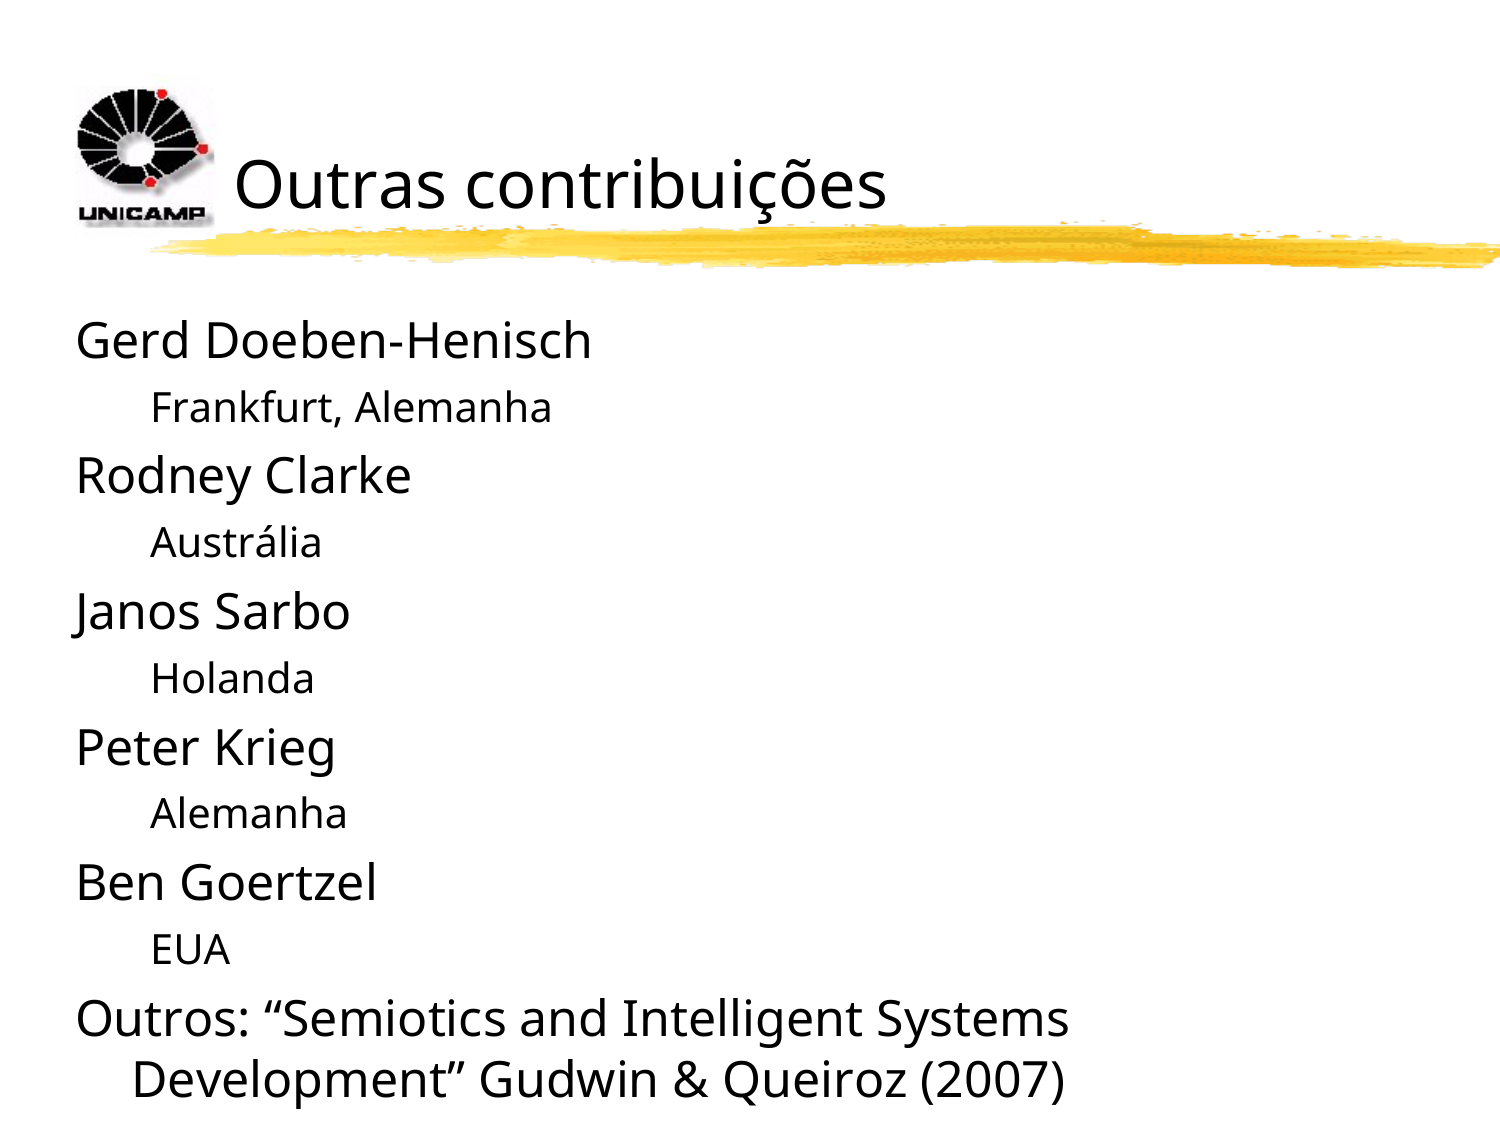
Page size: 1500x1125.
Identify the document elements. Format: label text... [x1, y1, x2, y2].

title Outras contribuições [233, 37, 1434, 225]
picture [75, 74, 1500, 279]
list Gerd Doeben-Henisch Frankfurt, Alemanha Rodney Clarke Austrália Janos Sarbo Holanda Peter Krieg Alemanha Ben Goertzel EUA Outros: “Semiotics and Intelligent Systems Development” Gudwin & Queiroz (2007) [74, 309, 1417, 1015]
